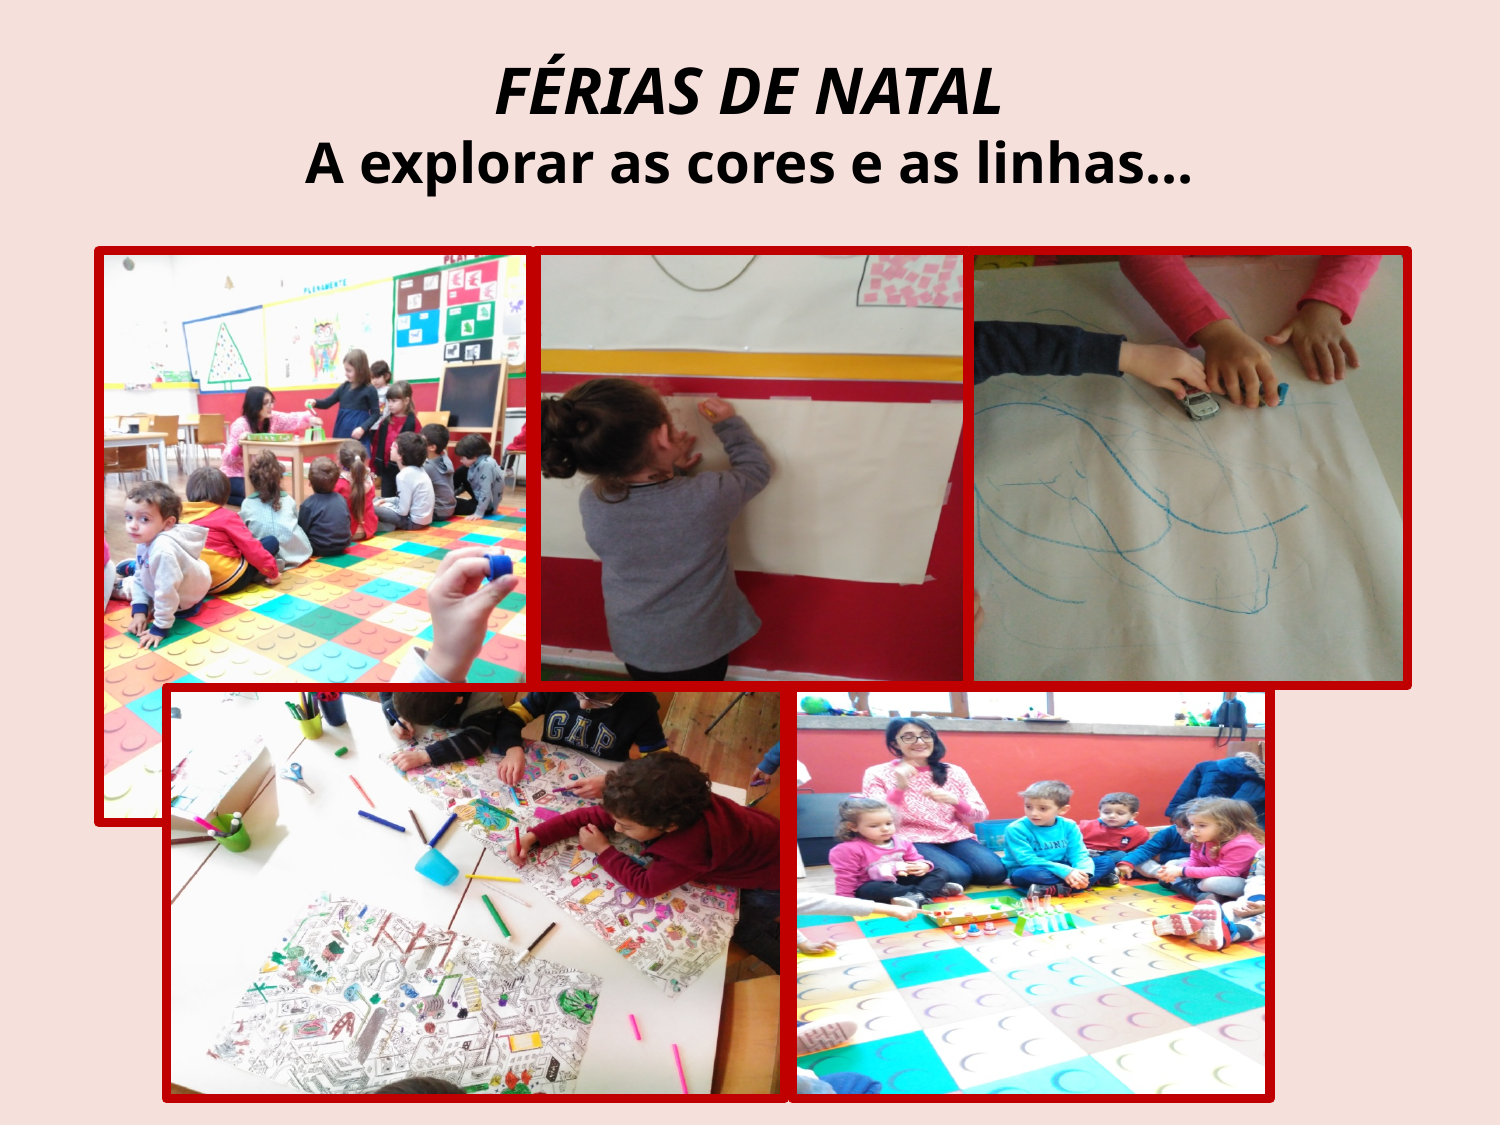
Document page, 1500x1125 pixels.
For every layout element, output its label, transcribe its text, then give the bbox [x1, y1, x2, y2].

picture [103, 255, 526, 818]
picture [797, 692, 1266, 1094]
title FÉRIAS DE NATAL A explorar as cores e as linhas… [112, 42, 1388, 244]
picture [540, 255, 963, 681]
picture [974, 255, 1403, 681]
picture [171, 692, 780, 1094]
